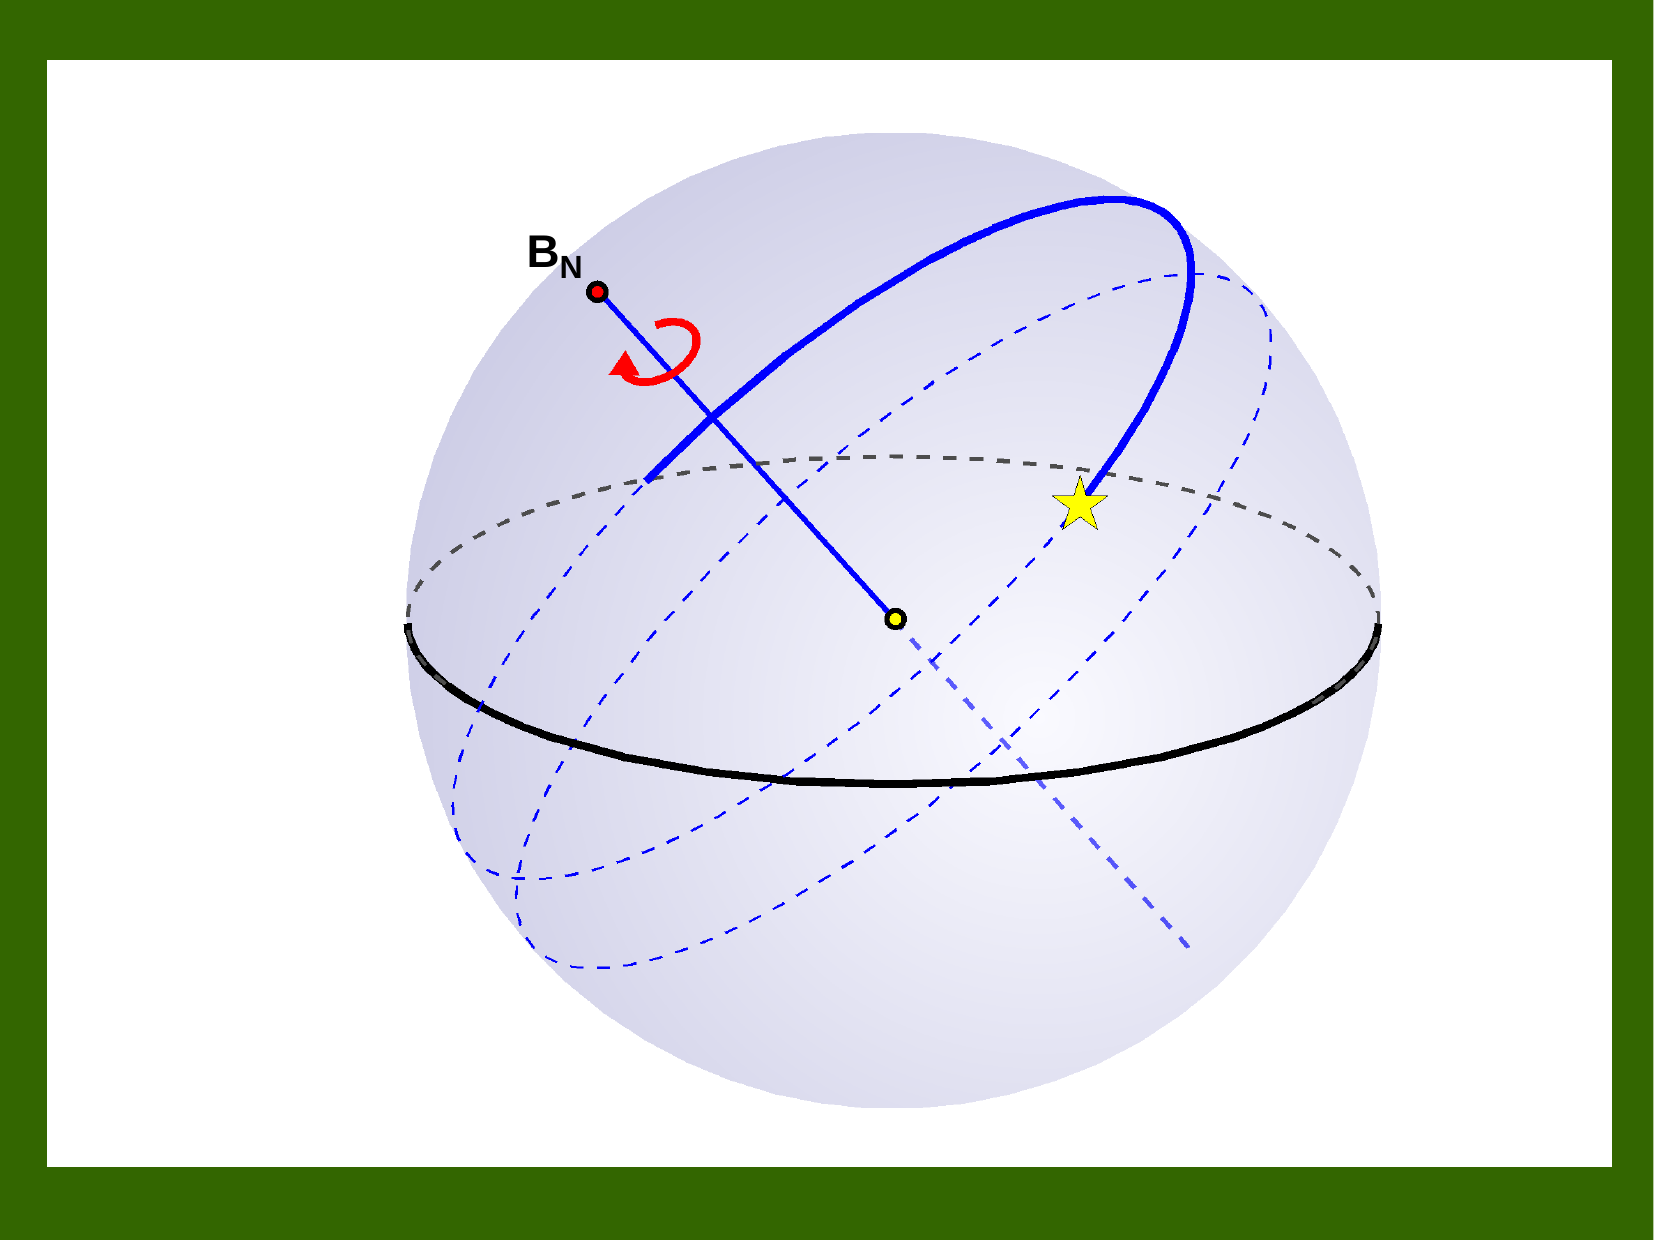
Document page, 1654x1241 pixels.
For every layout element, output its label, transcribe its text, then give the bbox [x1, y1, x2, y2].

text_box BN [511, 218, 598, 293]
picture [47, 60, 1612, 1168]
